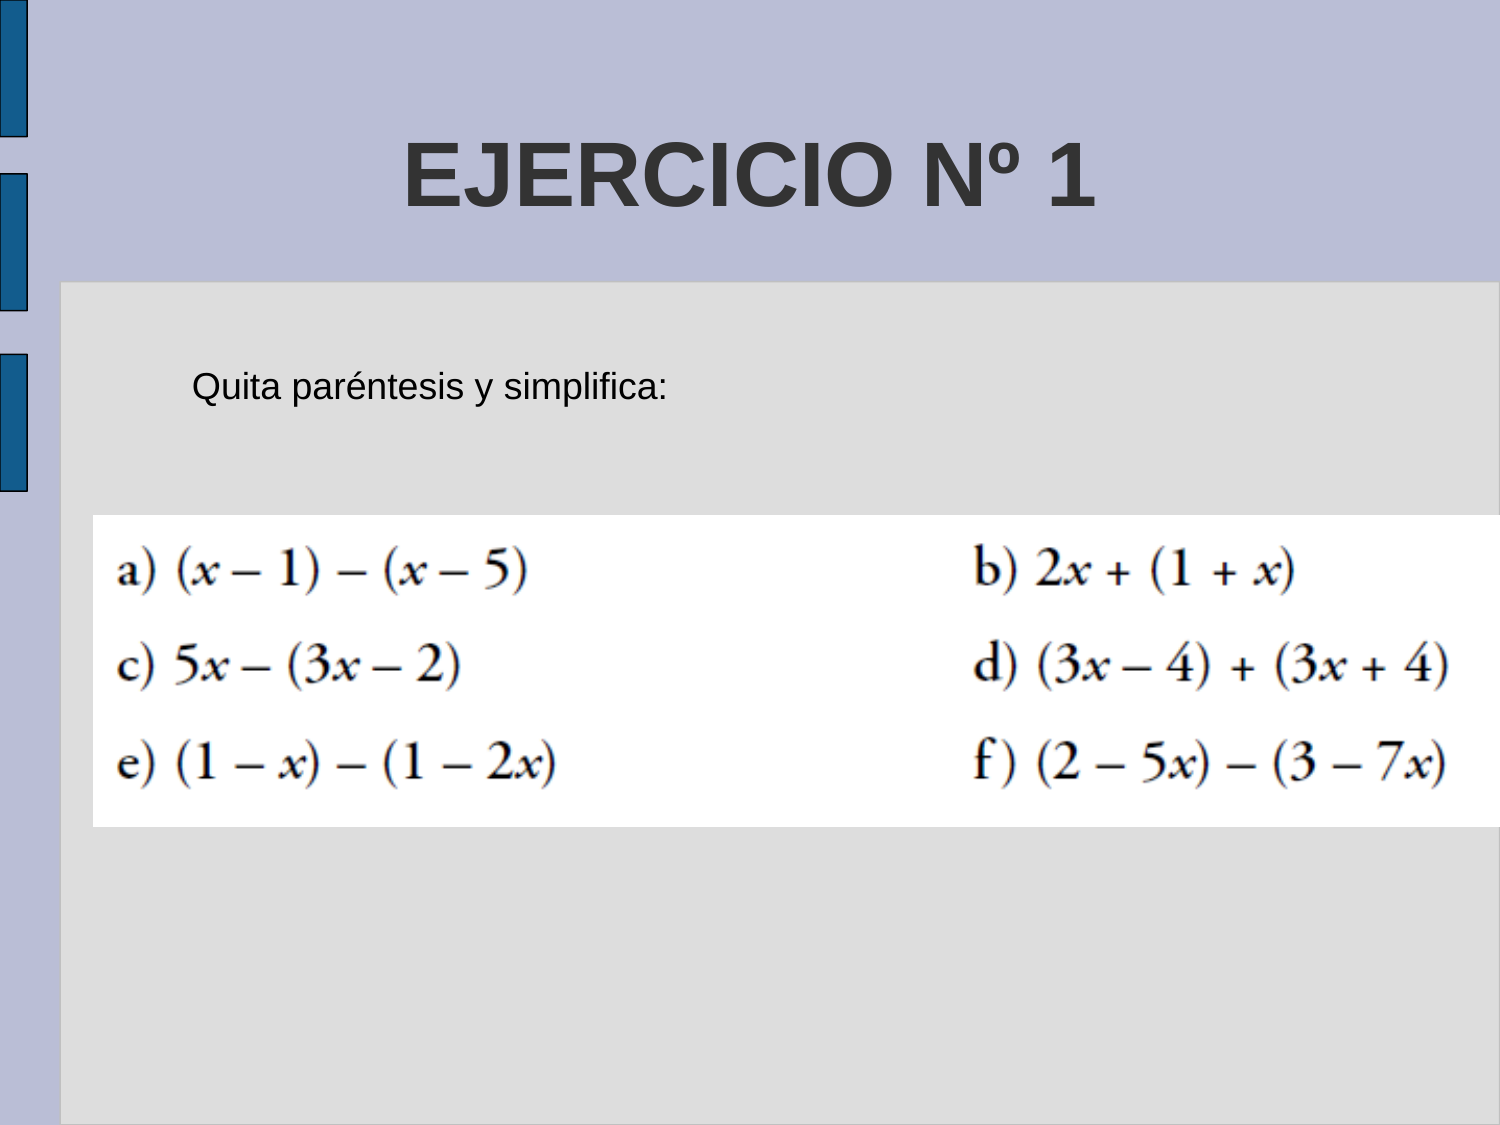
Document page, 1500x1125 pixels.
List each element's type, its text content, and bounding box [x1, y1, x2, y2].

text_box Quita paréntesis y simplifica: [177, 354, 739, 415]
picture [93, 515, 1500, 827]
title EJERCICIO Nº 1 [110, 80, 1391, 271]
